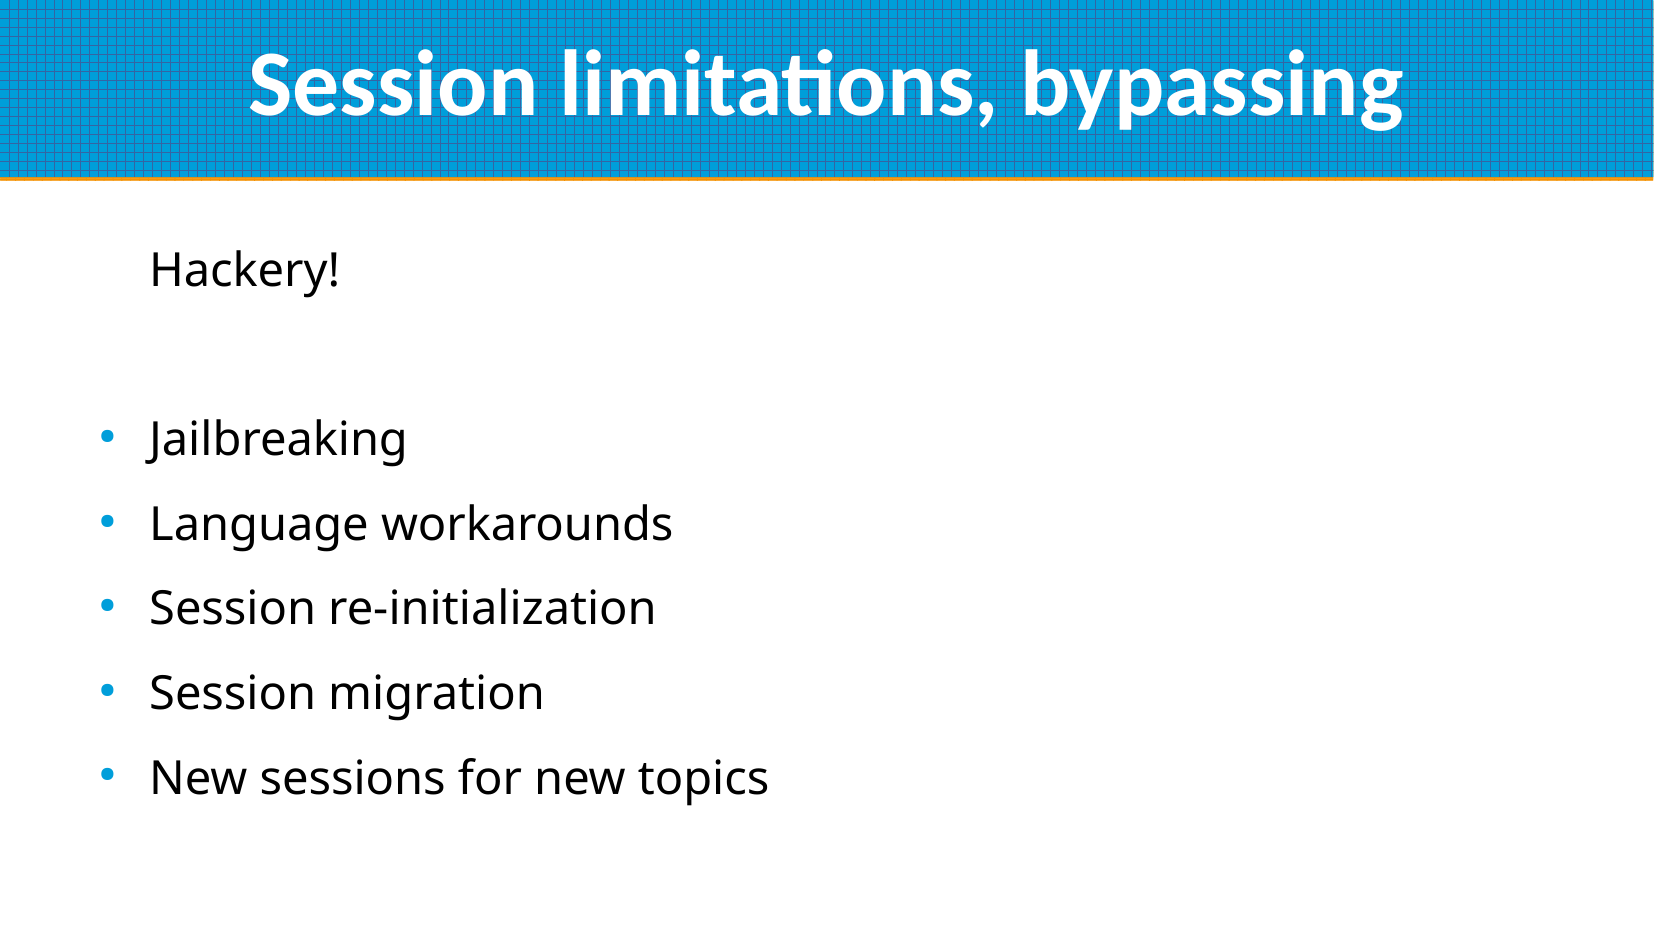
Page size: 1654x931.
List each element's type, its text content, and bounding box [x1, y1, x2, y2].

title Session limitations, bypassing [82, 14, 1571, 171]
list Hackery! Jailbreaking Language workarounds Session re-initialization Session migration New sessions for new topics [82, 236, 1563, 811]
